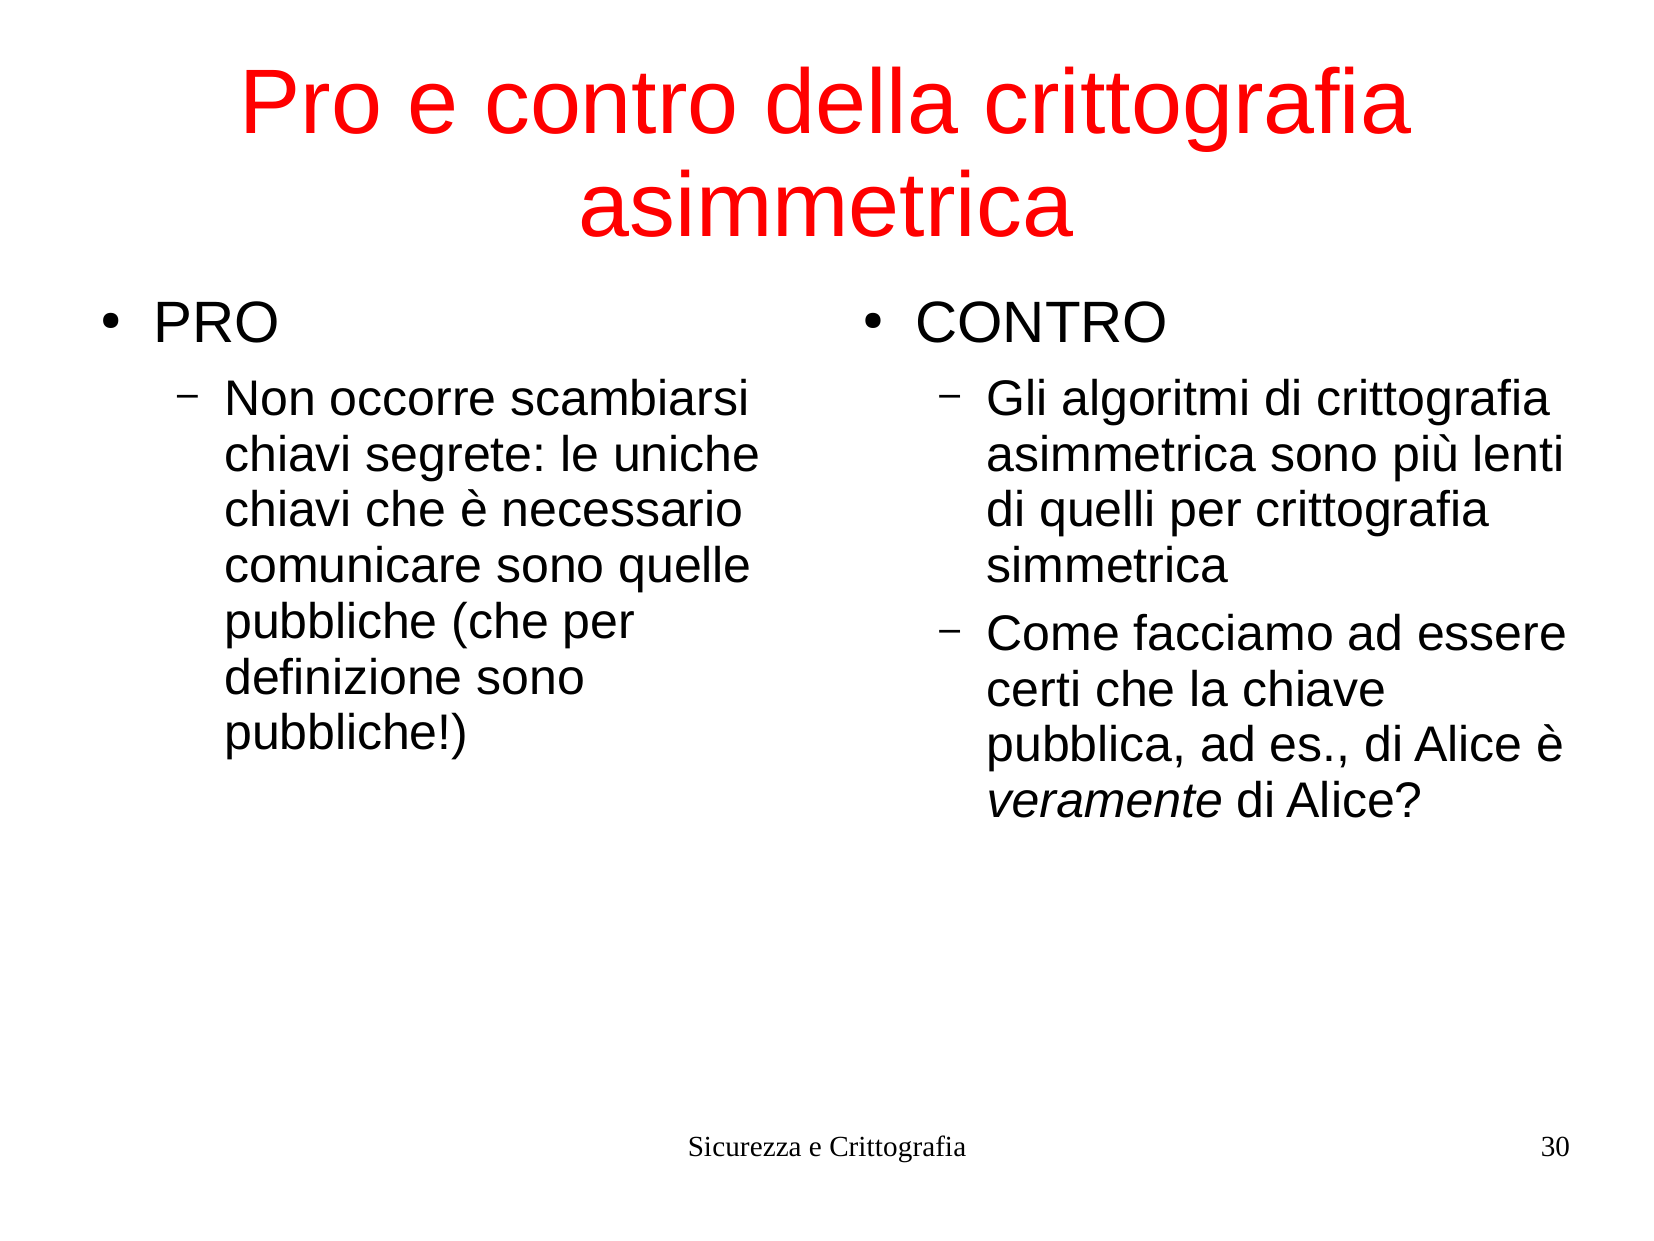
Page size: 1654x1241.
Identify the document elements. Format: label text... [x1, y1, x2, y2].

title Pro e contro della crittografia asimmetrica [82, 49, 1571, 257]
list CONTRO Gli algoritmi di crittografia asimmetrica sono più lenti di quelli per crittografia simmetrica Come facciamo ad essere certi che la chiave pubblica, ad es., di Alice è veramente di Alice? [844, 290, 1571, 1109]
list PRO Non occorre scambiarsi chiavi segrete: le uniche chiavi che è necessario comunicare sono quelle pubbliche (che per definizione sono pubbliche!) [82, 290, 809, 1109]
